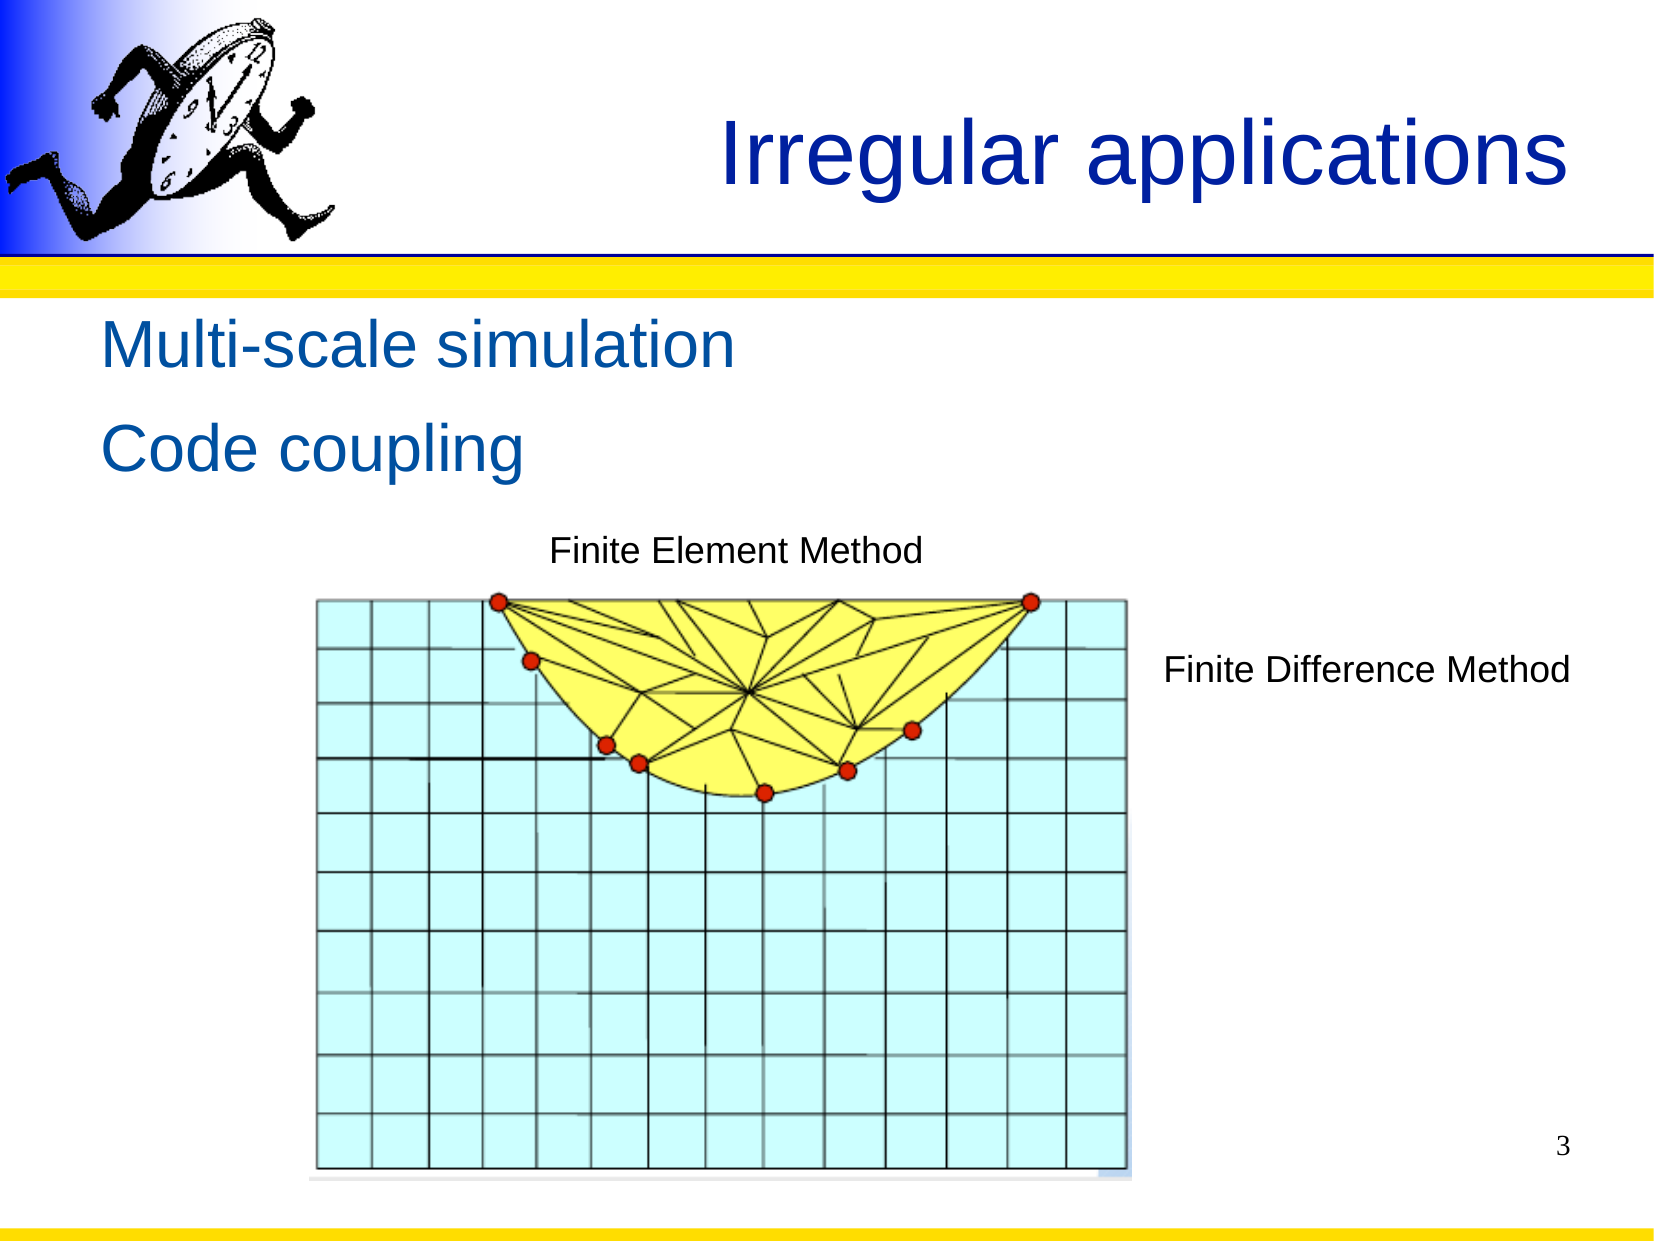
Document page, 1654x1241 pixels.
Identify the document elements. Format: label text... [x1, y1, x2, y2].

title Irregular applications [372, 56, 1571, 250]
text_box Finite Difference Method [1148, 640, 1586, 698]
text_box Finite Element Method [534, 522, 939, 580]
list Multi-scale simulation Code coupling [82, 307, 1571, 1111]
picture [309, 588, 1132, 1181]
picture [4, 9, 343, 253]
